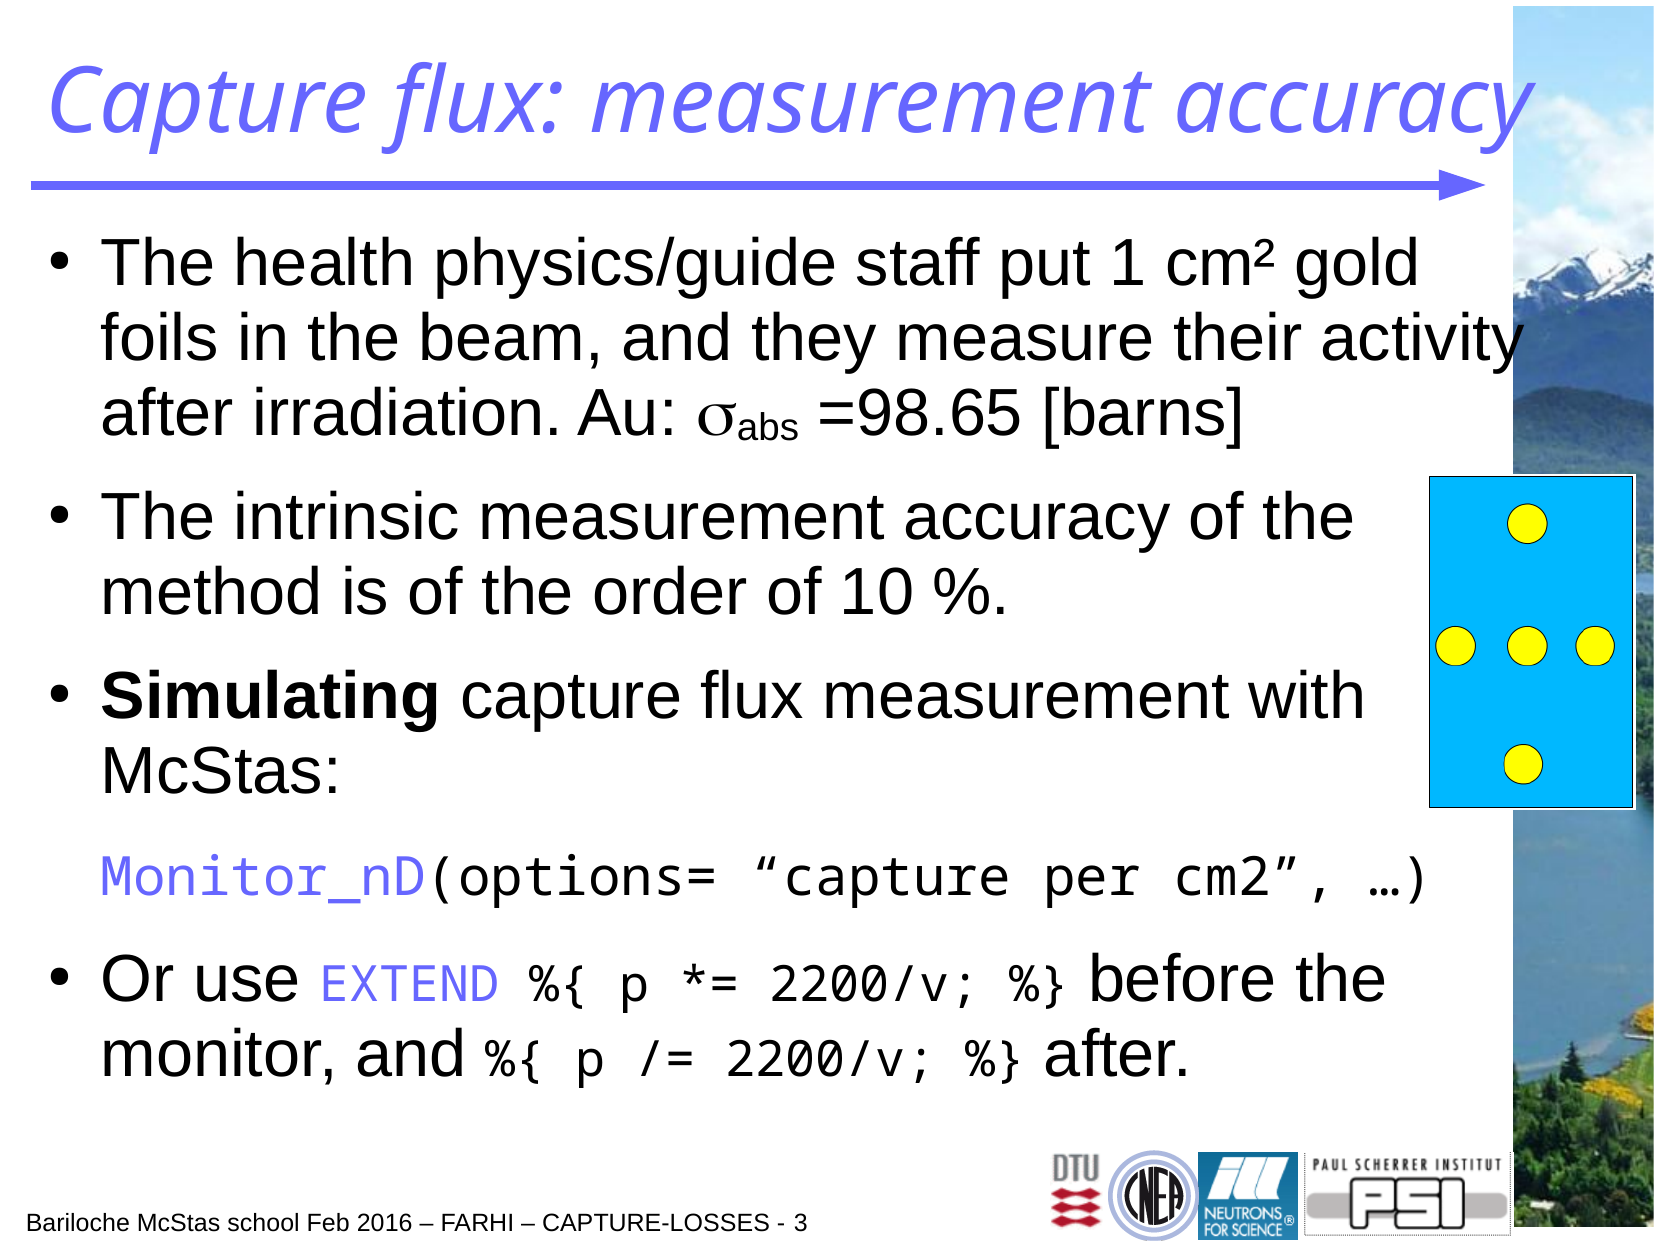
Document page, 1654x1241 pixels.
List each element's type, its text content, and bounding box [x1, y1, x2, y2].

title Capture flux: measurement accuracy [14, 31, 1565, 163]
list The health physics/guide staff put 1 cm² gold foils in the beam, and they measure their activity after irradiation. Au: sabs =98.65 [barns] The intrinsic measurement accuracy of the method is of the order of 10 %. Simulating capture flux measurement with McStas: Monitor_nD(options= “capture per cm2”, …) Or use EXTEND %{ p *= 2200/v; %} before the monitor, and %{ p /= 2200/v; %} after. [30, 225, 1531, 1141]
picture [1108, 6, 1654, 1241]
picture [1050, 1152, 1103, 1230]
